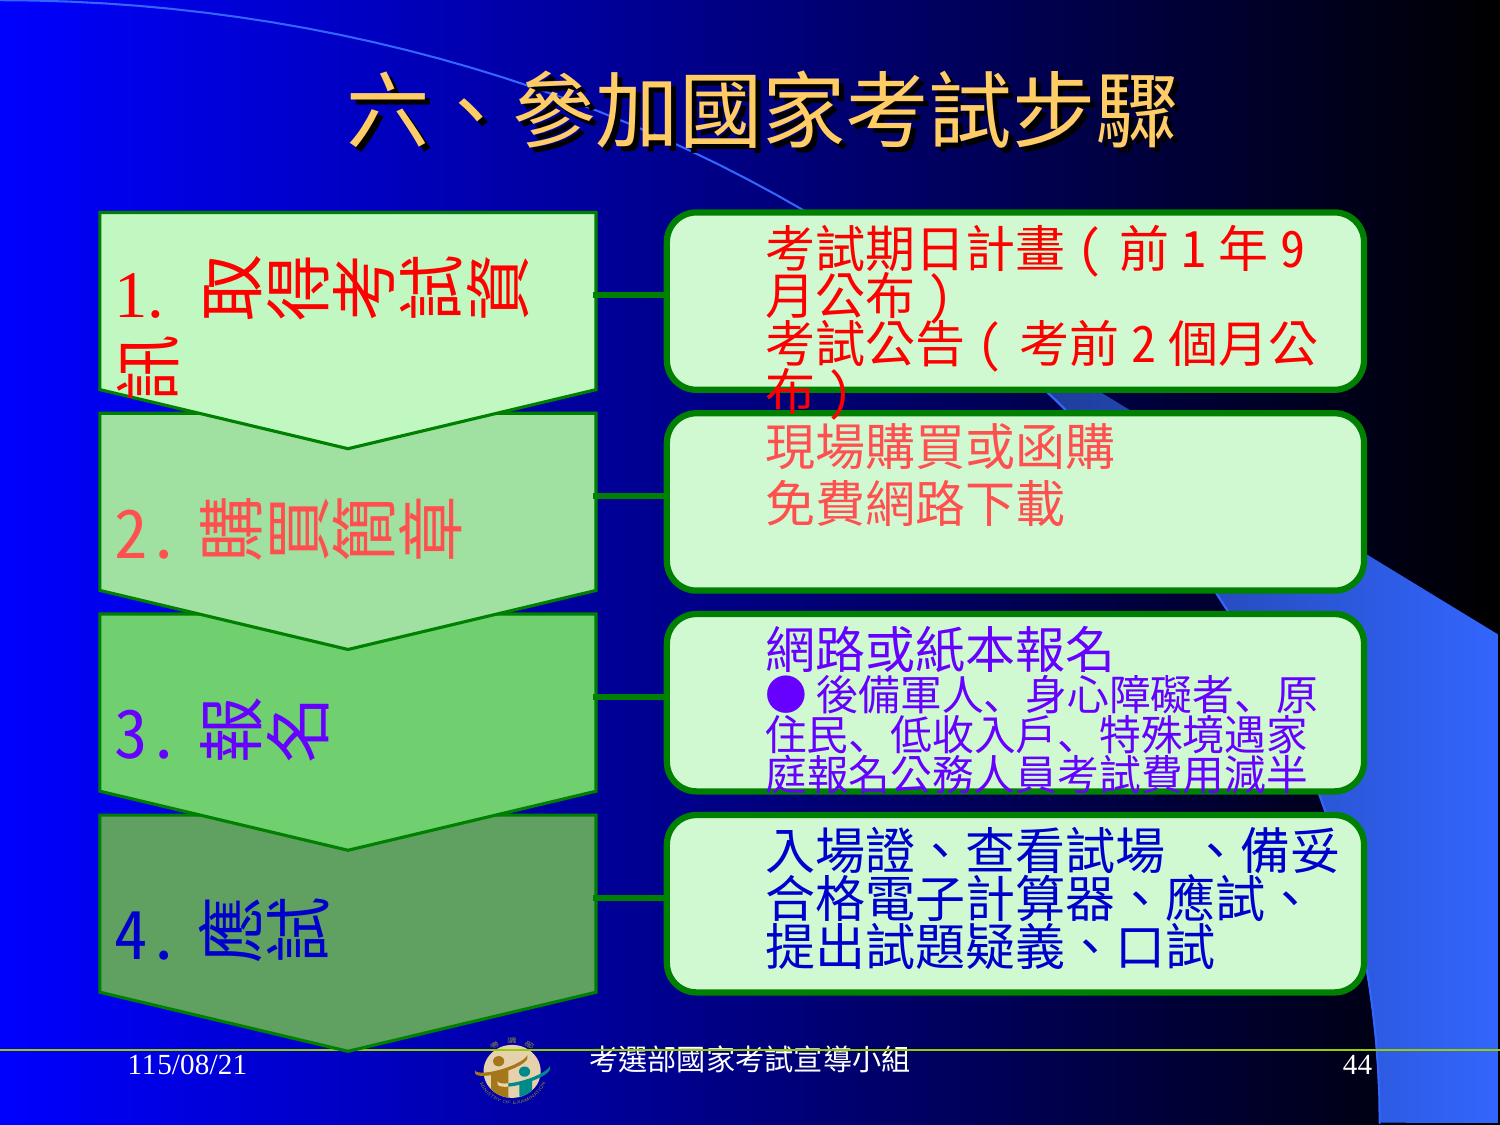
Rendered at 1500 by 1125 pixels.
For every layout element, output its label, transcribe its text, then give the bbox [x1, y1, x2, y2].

text_box 3.報名 [99, 614, 597, 851]
text_box 現場購買或函購 免費網路下載 [666, 413, 1365, 591]
text_box 入場證、查看試場 、備妥合格電子計算器、應試、提出試題疑義、口試 [666, 815, 1365, 993]
text_box 考試期日計畫(前1年9月公布) 考試公告(考前2個月公布) [666, 212, 1365, 390]
text_box 1. 取得考試資訊 [99, 212, 597, 449]
text_box 2.購買簡章 [99, 413, 597, 650]
text_box 4.應試 [99, 815, 597, 1052]
text_box 網路或紙本報名 ●後備軍人、身心障礙者、原住民、低收入戶、特殊境遇家庭報名公務人員考試費用減半 [666, 613, 1365, 792]
text_box 六、參加國家考試步驟 [237, 50, 1288, 166]
